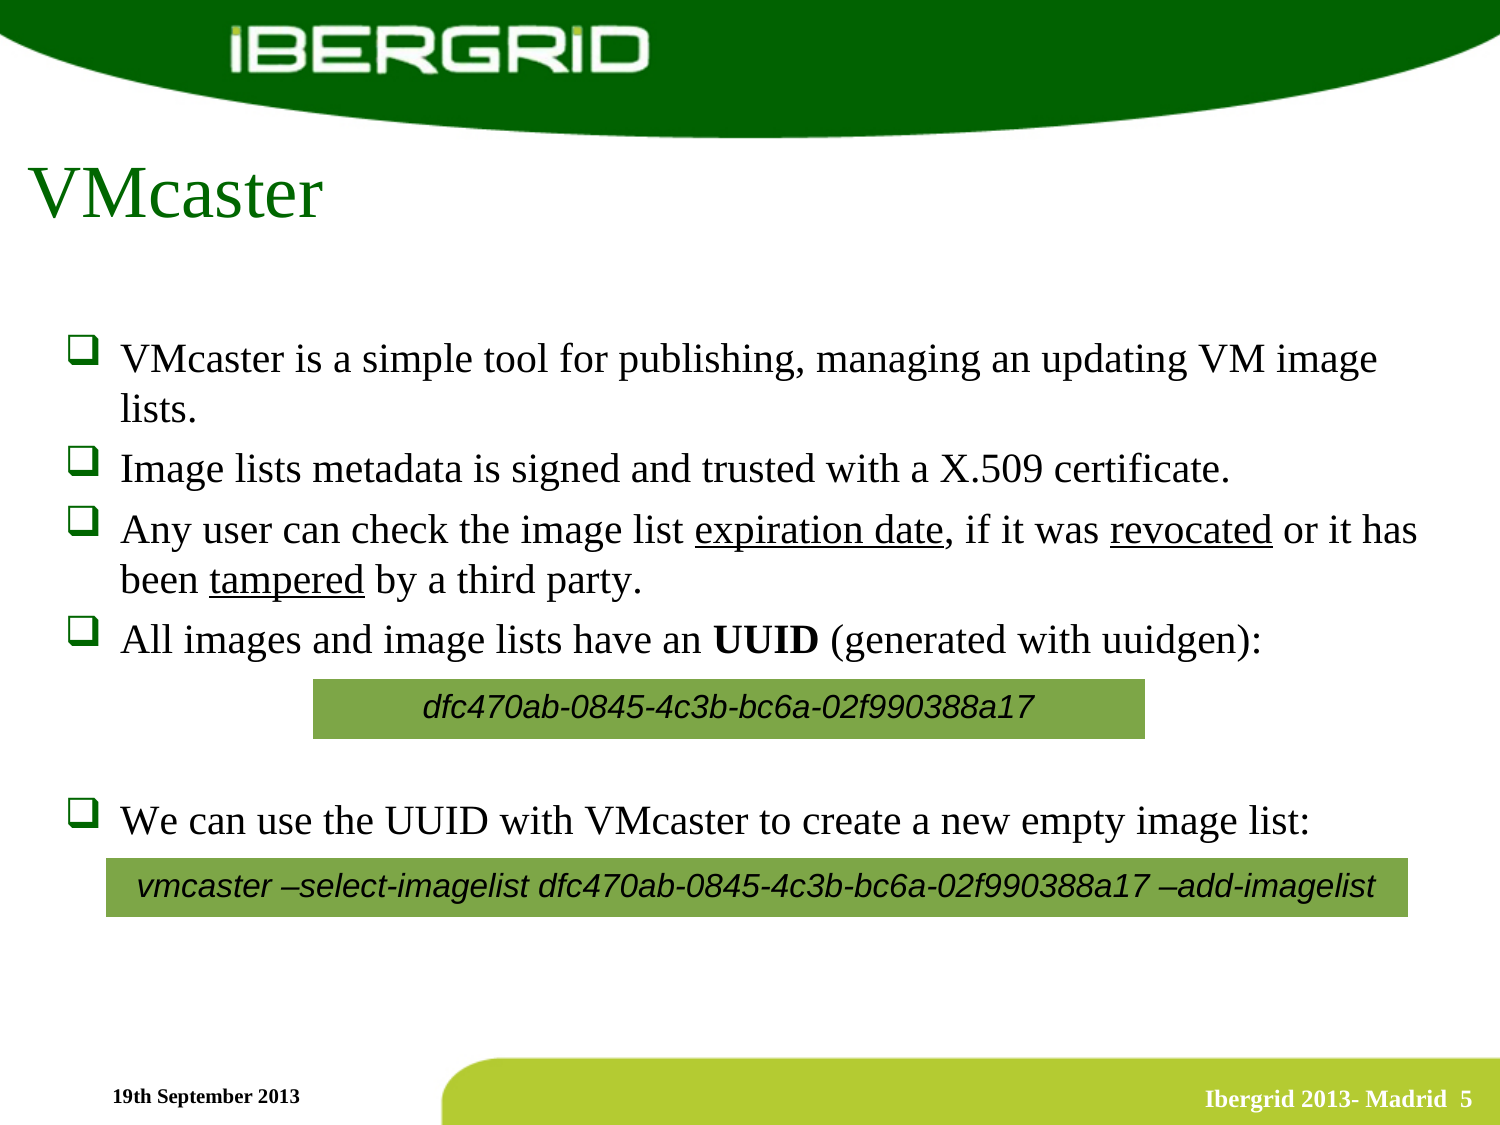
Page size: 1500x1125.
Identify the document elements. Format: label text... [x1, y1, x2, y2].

text_box VMcaster is a simple tool for publishing, managing an updating VM image lists. Image lists metadata is signed and trusted with a X.509 certificate. Any user can check the image list expiration date, if it was revocated or it has been tampered by a third party. All images and image lists have an UUID (generated with uuidgen): We can use the UUID with VMcaster to create a new empty image list: [50, 262, 1463, 1026]
table_header dfc470ab-0845-4c3b-bc6a-02f990388a17 [313, 679, 1145, 739]
text_box 19th September 2013 [49, 1074, 363, 1113]
table_header vmcaster –select-imagelist dfc470ab-0845-4c3b-bc6a-02f990388a17 –add-imagelist [106, 858, 1408, 917]
picture [0, 0, 1500, 1125]
text_box VMcaster [12, 134, 1288, 240]
text_box Ibergrid 2013- Madrid <number> [1125, 1074, 1488, 1125]
